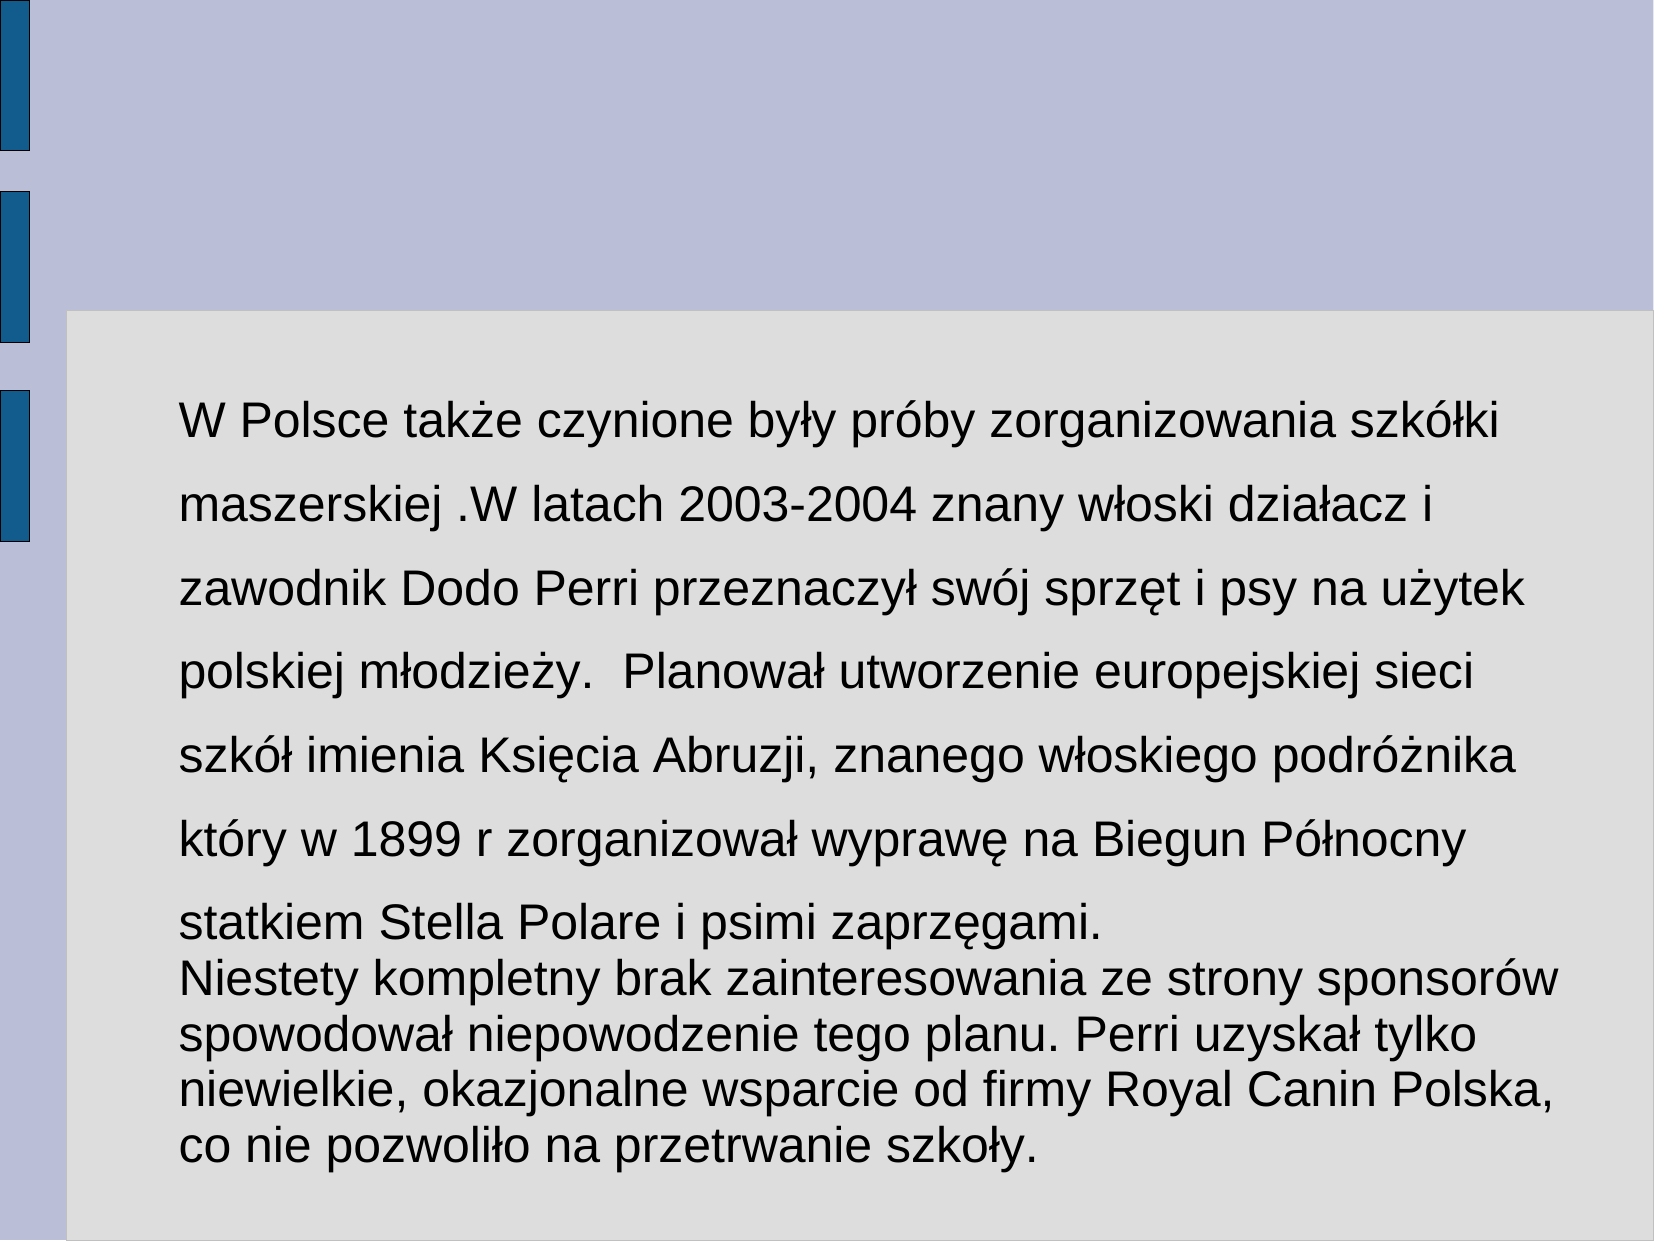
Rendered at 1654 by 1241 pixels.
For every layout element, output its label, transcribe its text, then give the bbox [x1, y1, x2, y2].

list W Polsce także czynione były próby zorganizowania szkółki maszerskiej .W latach 2003-2004 znany włoski działacz i zawodnik Dodo Perri przeznaczył swój sprzęt i psy na użytek polskiej młodzieży. Planował utworzenie europejskiej sieci szkół imienia Księcia Abruzji, znanego włoskiego podróżnika który w 1899 r zorganizował wyprawę na Biegun Północny statkiem Stella Polare i psimi zaprzęgami. Niestety kompletny brak zainteresowania ze strony sponsorów spowodował niepowodzenie tego planu. Perri uzyskał tylko niewielkie, okazjonalne wsparcie od firmy Royal Canin Polska, co nie pozwoliło na przetrwanie szkoły. [178, 364, 1570, 1147]
